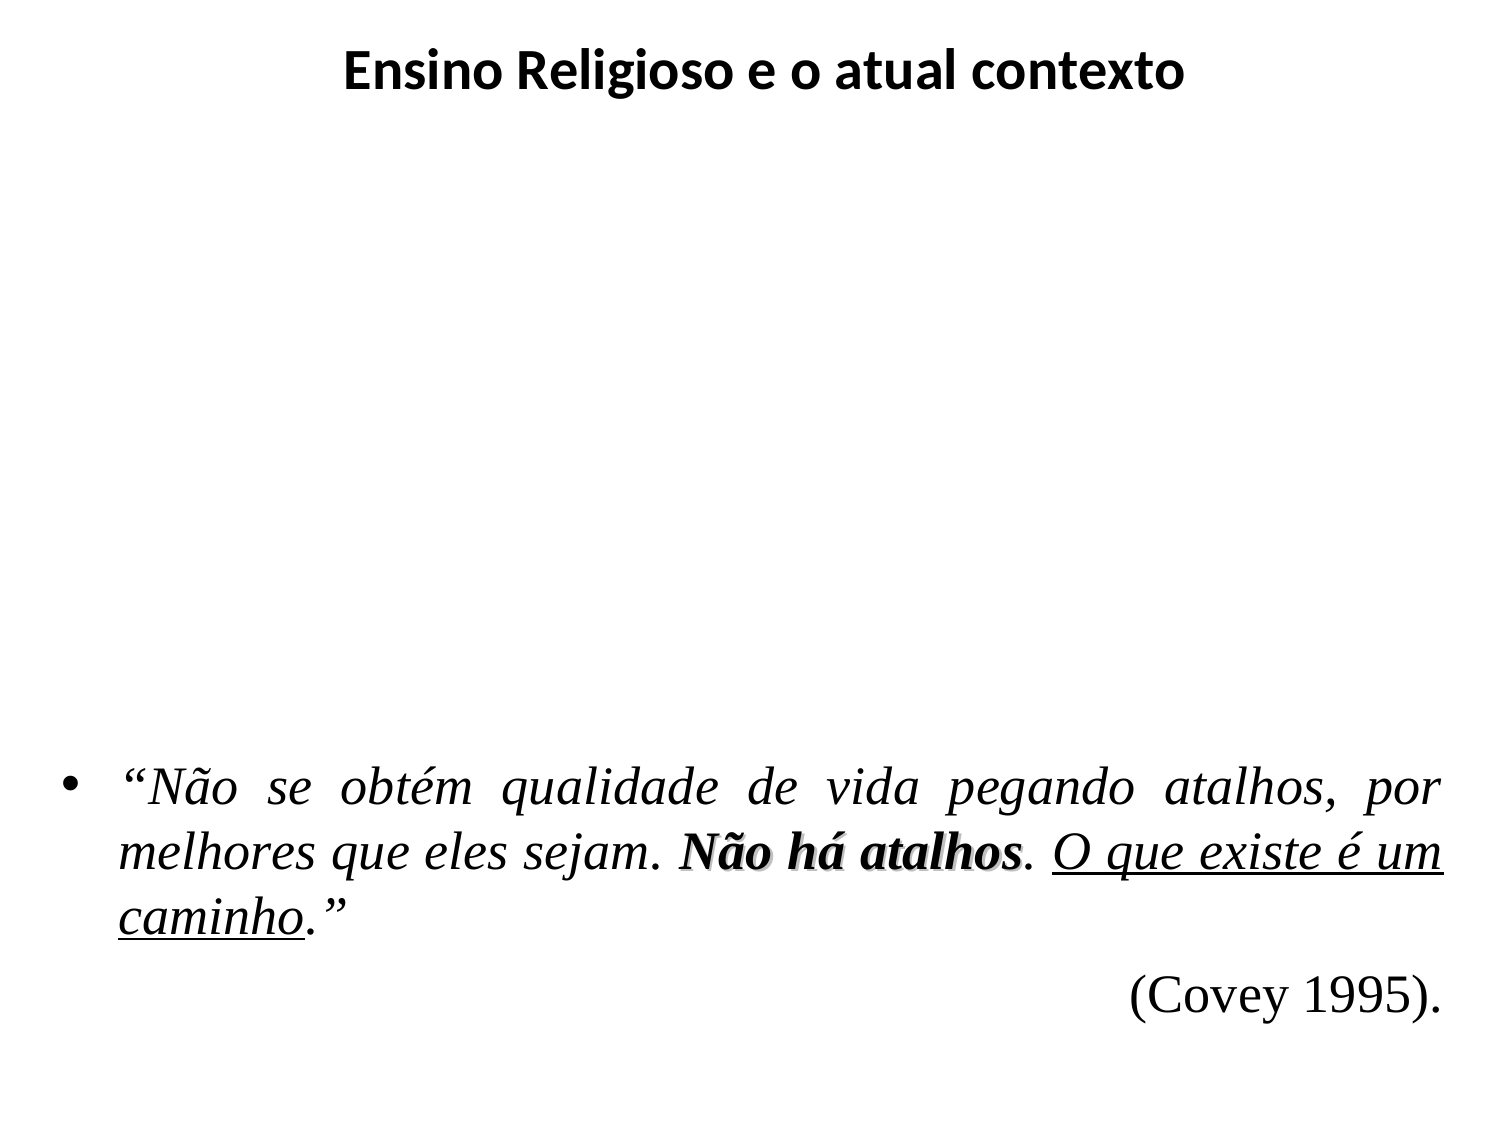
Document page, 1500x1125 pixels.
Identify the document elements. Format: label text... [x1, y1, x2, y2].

title Ensino Religioso e o atual contexto [105, 23, 1426, 109]
list “Não se obtém qualidade de vida pegando atalhos, por melhores que eles sejam. Não há atalhos. O que existe é um caminho.” (Covey 1995). [46, 113, 1459, 1083]
